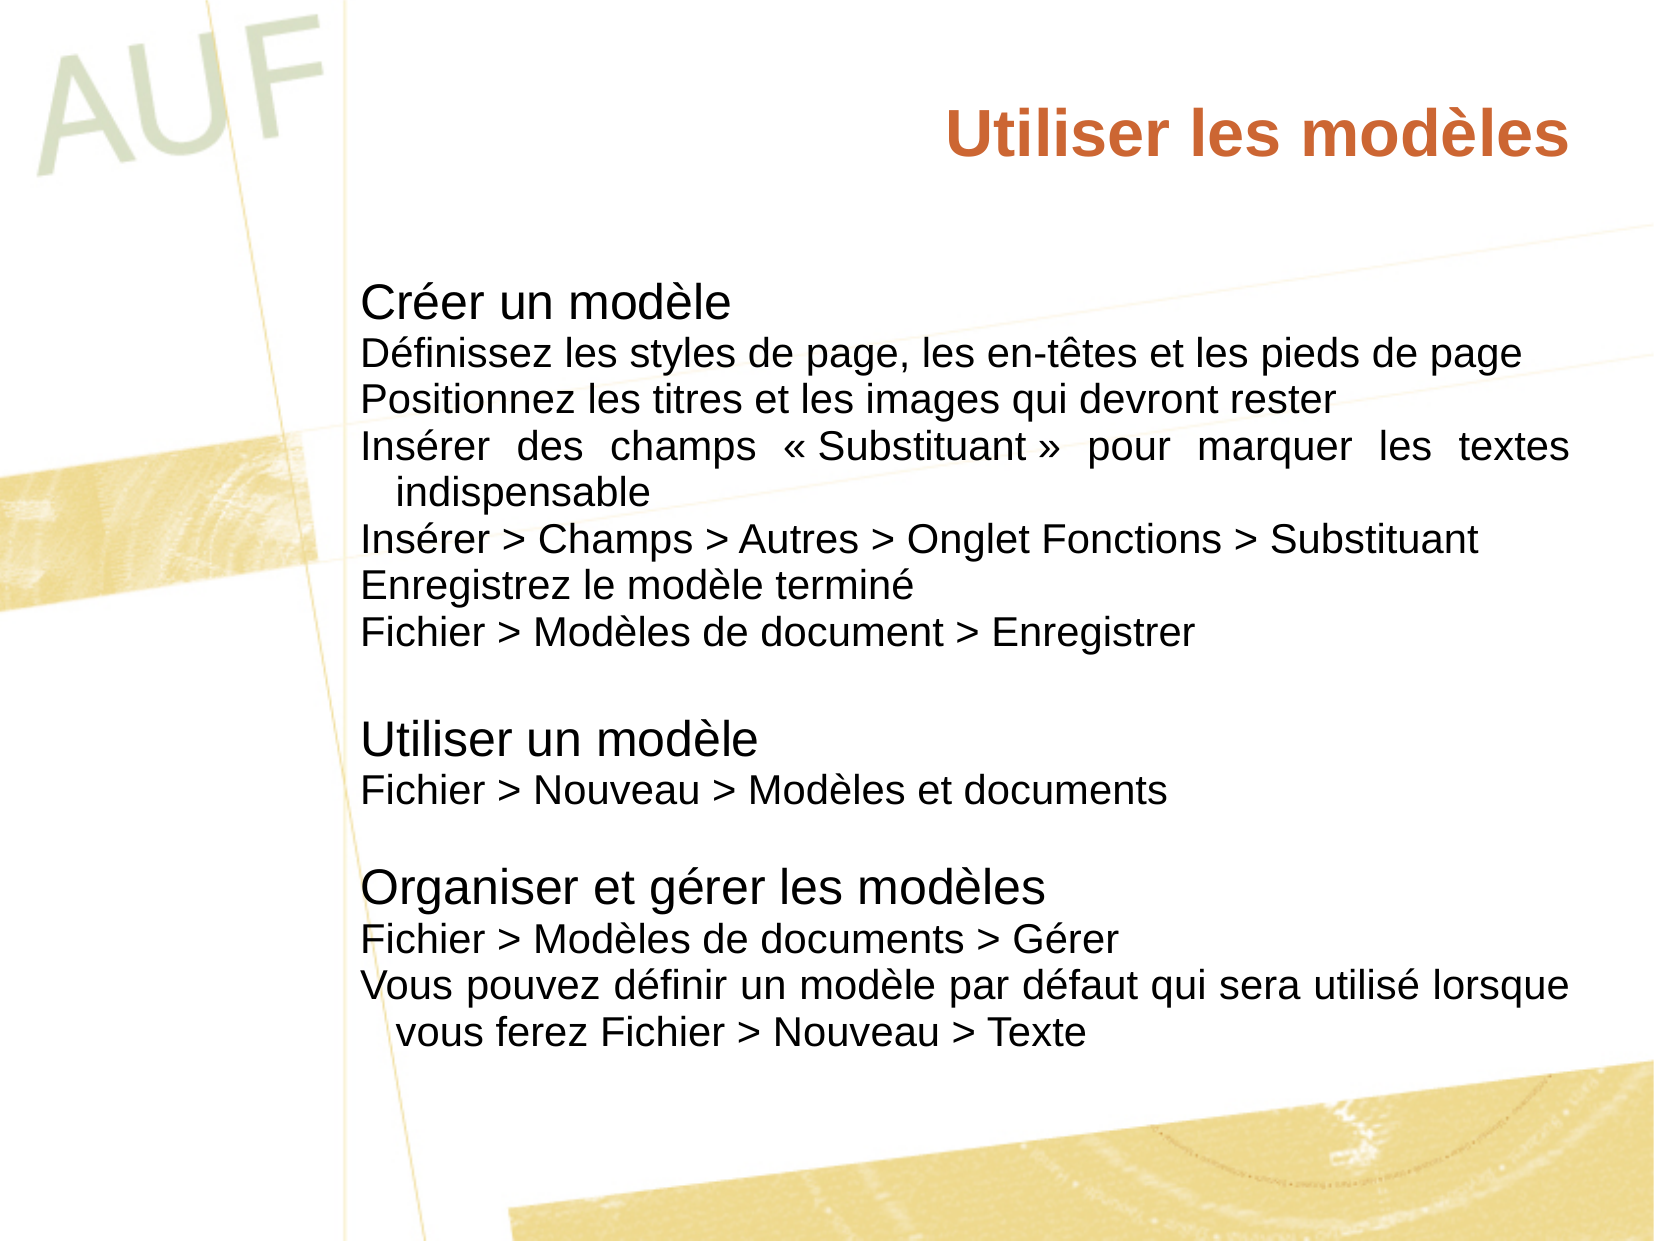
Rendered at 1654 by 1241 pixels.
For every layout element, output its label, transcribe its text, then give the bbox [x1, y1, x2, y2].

picture [0, 0, 1654, 1241]
title Utiliser les modèles [324, 59, 1571, 207]
subtitle Créer un modèle Définissez les styles de page, les en-têtes et les pieds de page Positionnez les titres et les images qui devront rester Insérer des champs « Substituant » pour marquer les textes indispensable Insérer > Champs > Autres > Onglet Fonctions > Substituant Enregistrez le modèle terminé Fichier > Modèles de document > Enregistrer Utiliser un modèle Fichier > Nouveau > Modèles et documents Organiser et gérer les modèles Fichier > Modèles de documents > Gérer Vous pouvez définir un modèle par défaut qui sera utilisé lorsque vous ferez Fichier > Nouveau > Texte [324, 236, 1571, 1093]
